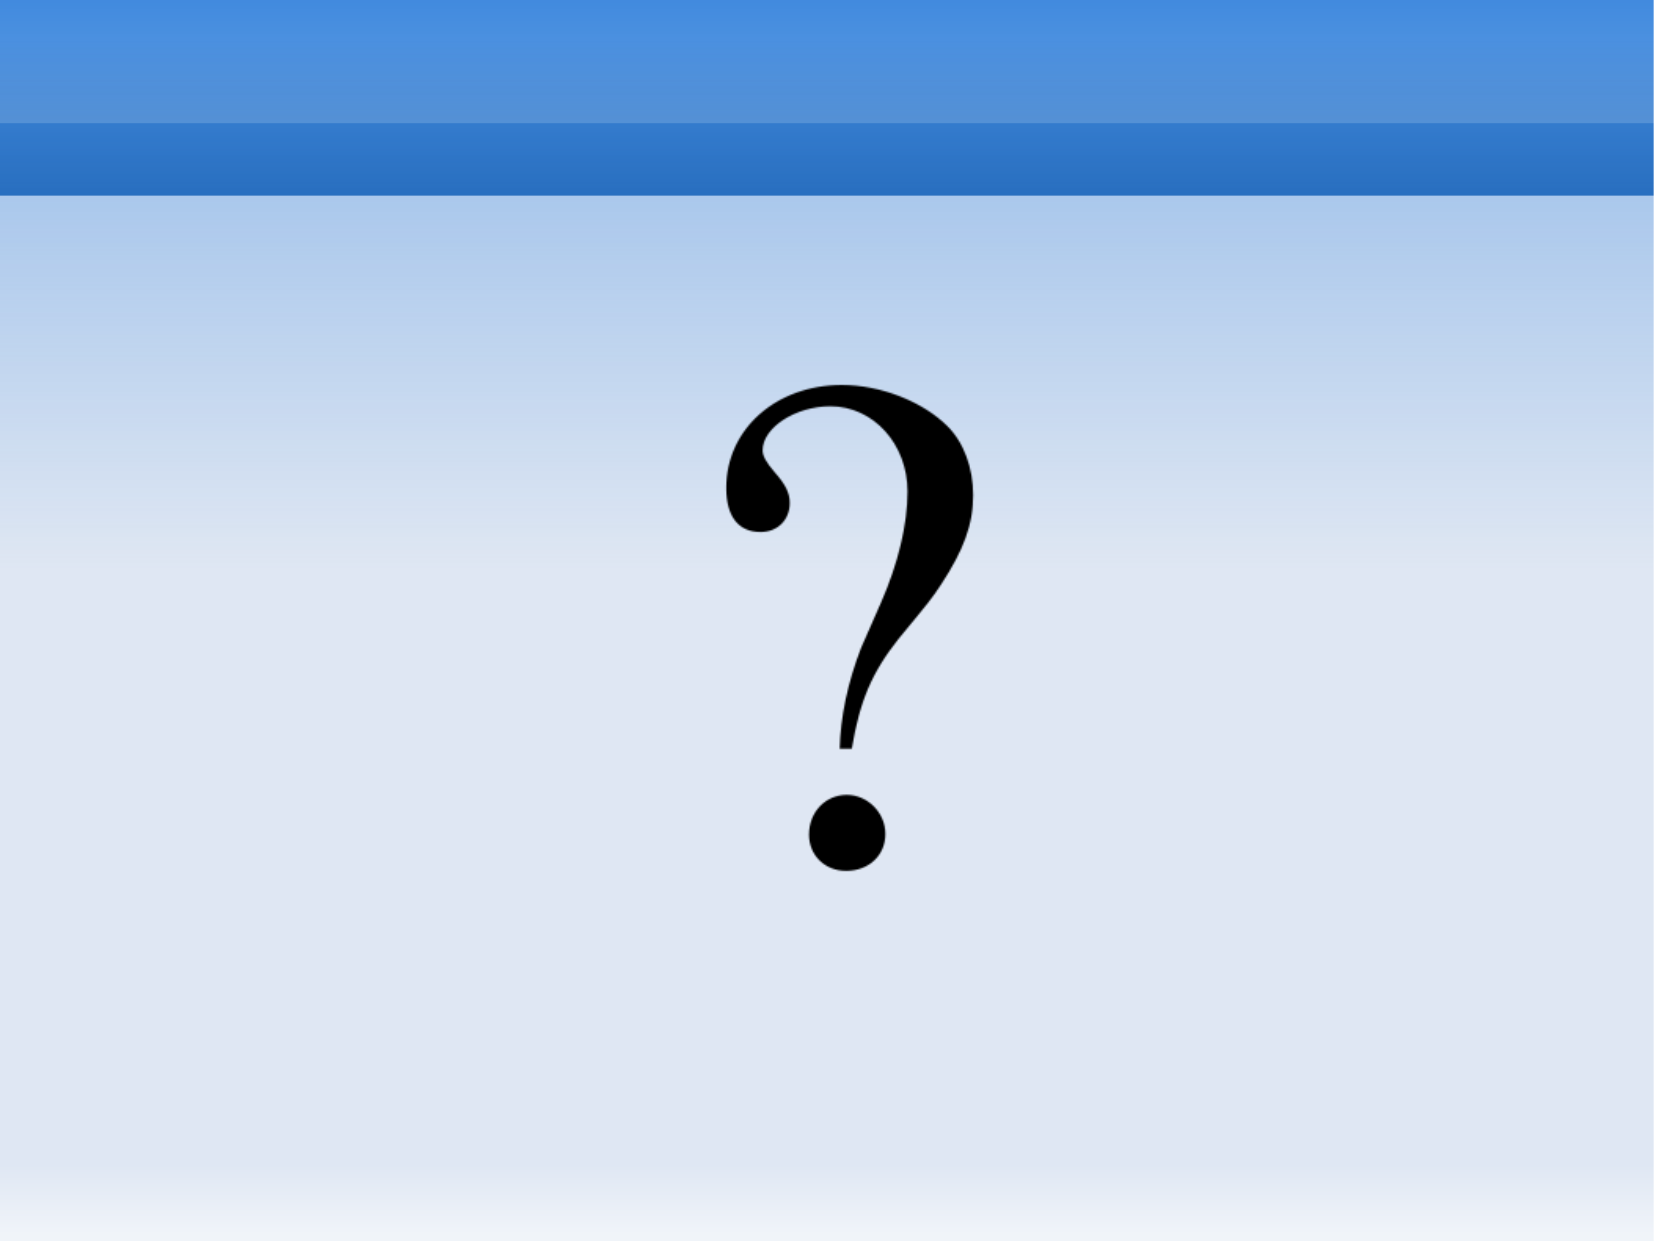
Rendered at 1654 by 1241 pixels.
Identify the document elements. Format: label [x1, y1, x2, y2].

subtitle [76, 7, 1565, 1102]
picture [0, 0, 1654, 1241]
